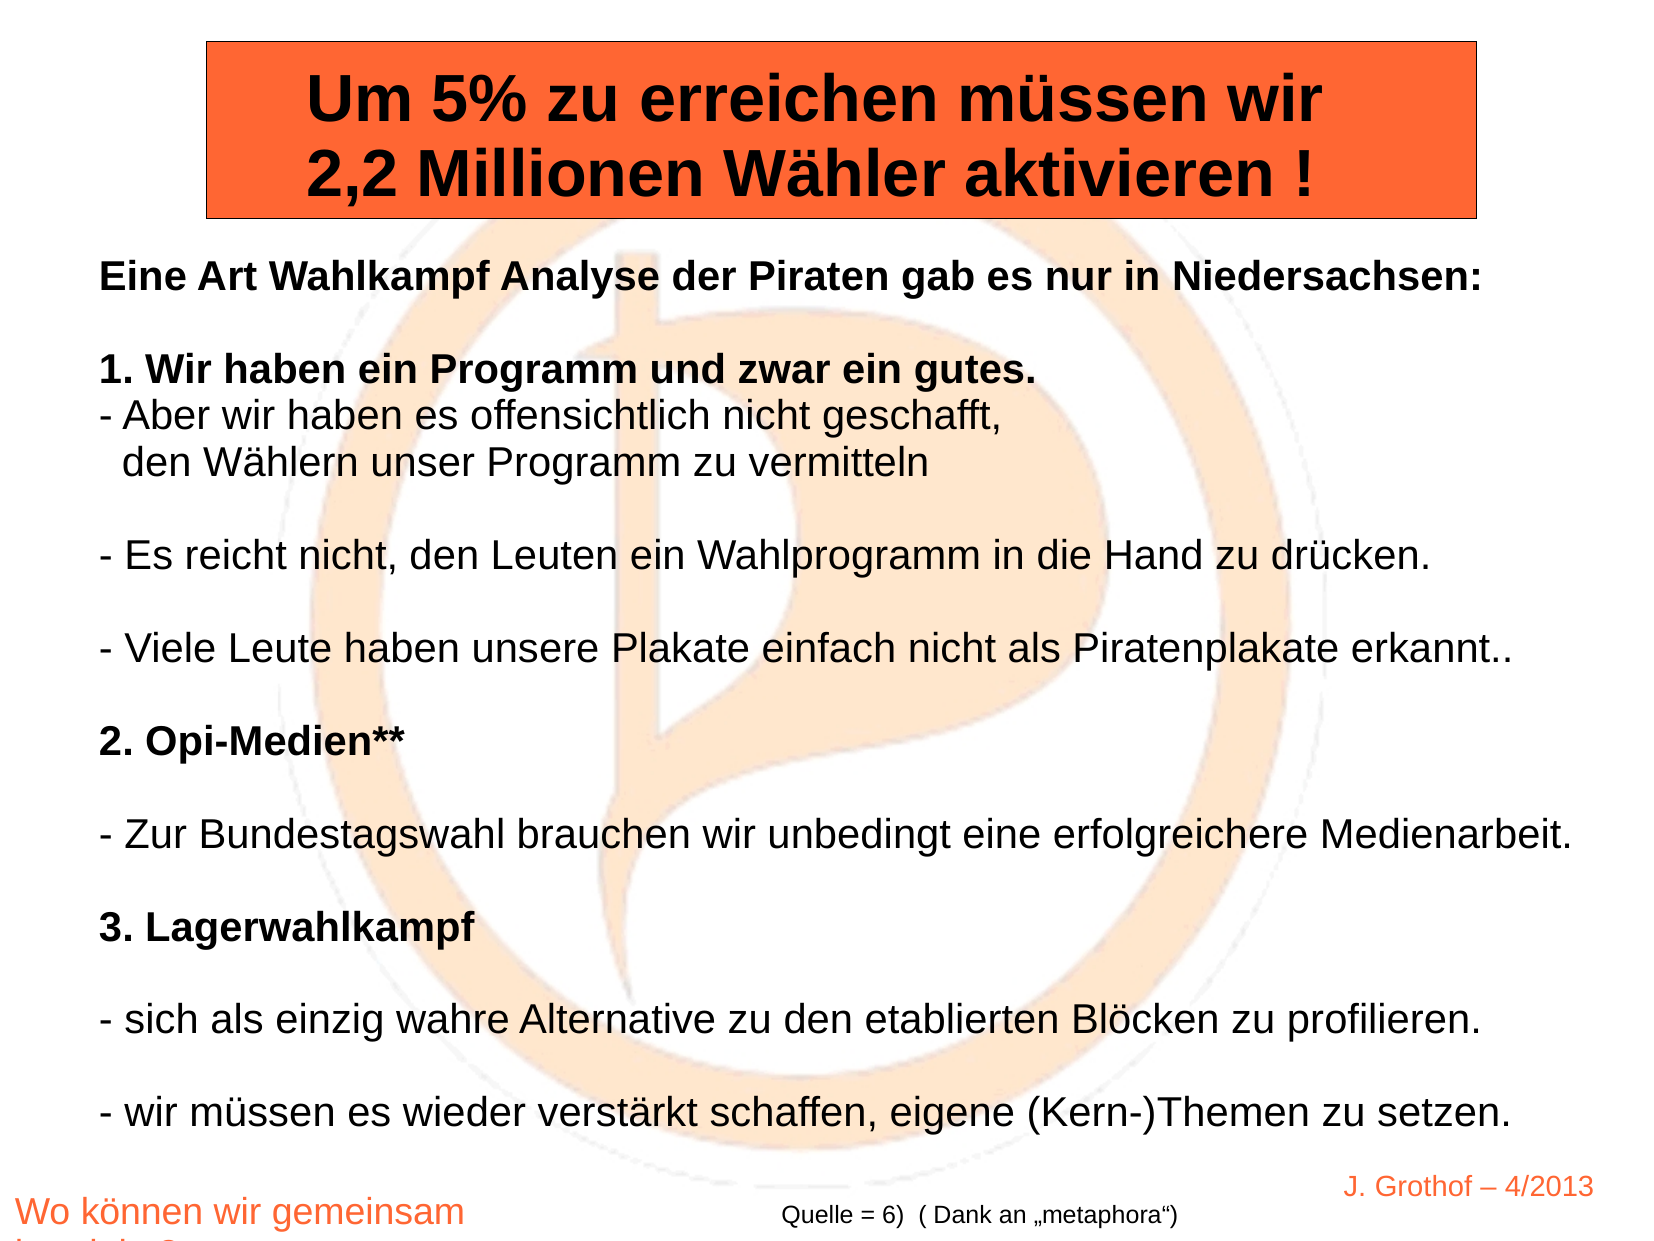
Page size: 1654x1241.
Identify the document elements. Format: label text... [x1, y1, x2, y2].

picture [0, 0, 1654, 1241]
text_box Wo können wir gemeinsam handeln ? [0, 1183, 654, 1241]
text_box Eine Art Wahlkampf Analyse der Piraten gab es nur in Niedersachsen: 1. Wir haben ein Programm und zwar ein gutes. - Aber wir haben es offensichtlich nicht geschafft, den Wählern unser Programm zu vermitteln - Es reicht nicht, den Leuten ein Wahlprogramm in die Hand zu drücken. - Viele Leute haben unsere Plakate einfach nicht als Piratenplakate erkannt.. 2. Opi-Medien** - Zur Bundestagswahl brauchen wir unbedingt eine erfolgreichere Medienarbeit. 3. Lagerwahlkampf - sich als einzig wahre Alternative zu den etablierten Blöcken zu profilieren. - wir müssen es wieder verstärkt schaffen, eigene (Kern-)Themen zu setzen. [84, 245, 1589, 1152]
text_box [206, 41, 1477, 219]
text_box Quelle = 6) ( Dank an „metaphora“) [766, 1193, 1202, 1237]
text_box Um 5% zu erreichen müssen wir 2,2 Millionen Wähler aktivieren ! [291, 54, 1359, 219]
